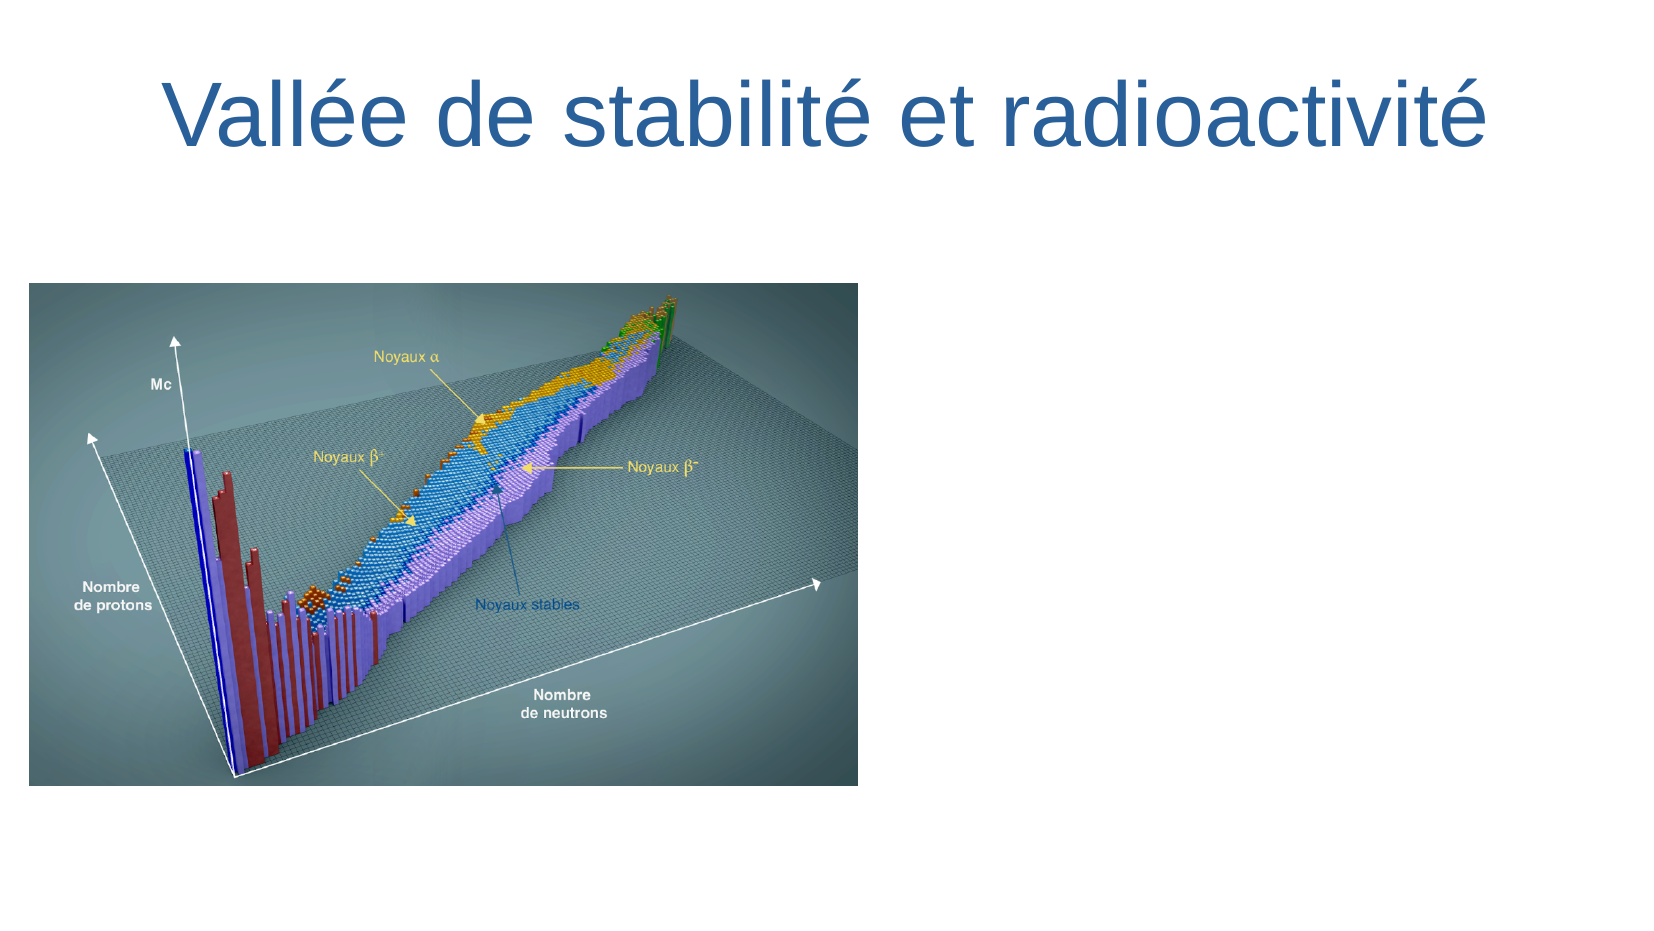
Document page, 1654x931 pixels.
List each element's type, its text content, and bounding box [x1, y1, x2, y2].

title Vallée de stabilité et radioactivité [82, 37, 1571, 193]
picture [29, 283, 858, 786]
